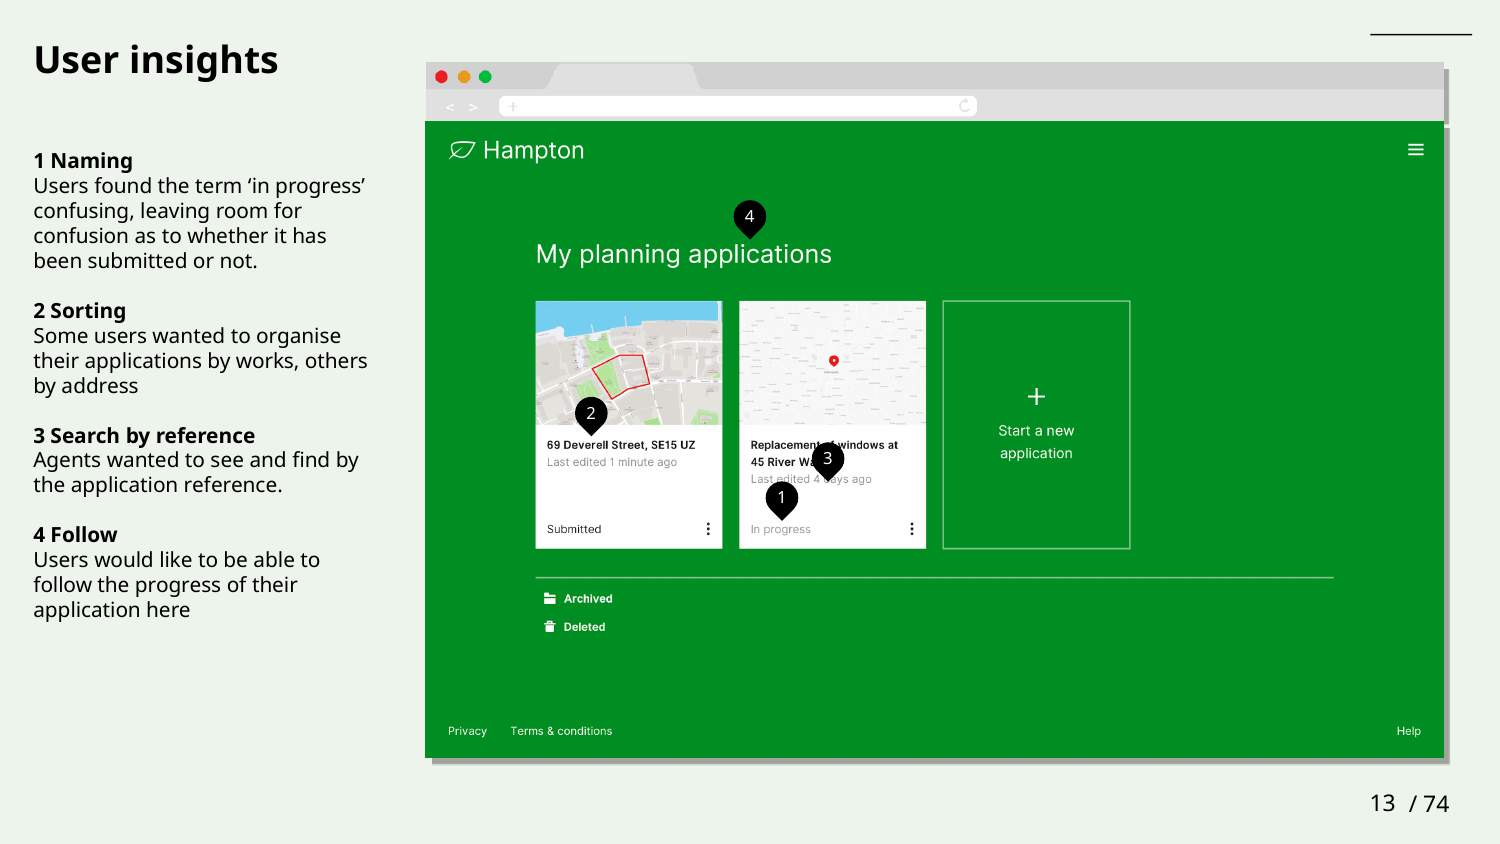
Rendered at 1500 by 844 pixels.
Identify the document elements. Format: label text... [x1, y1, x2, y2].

text_box 1 [762, 469, 798, 525]
text_box 3 [808, 430, 844, 486]
text_box 4 [730, 188, 766, 243]
title 1 Naming Users found the term ‘in progress’ confusing, leaving room for confusion as to whether it has been submitted or not. 2 Sorting Some users wanted to organise their applications by works, others by address 3 Search by reference Agents wanted to see and find by the application reference. 4 Follow Users would like to be able to follow the progress of their application here [18, 132, 388, 736]
title User insights [18, 17, 399, 100]
picture [425, 62, 1444, 758]
slide_number <number> [1321, 773, 1412, 839]
text_box 2 [571, 385, 607, 440]
